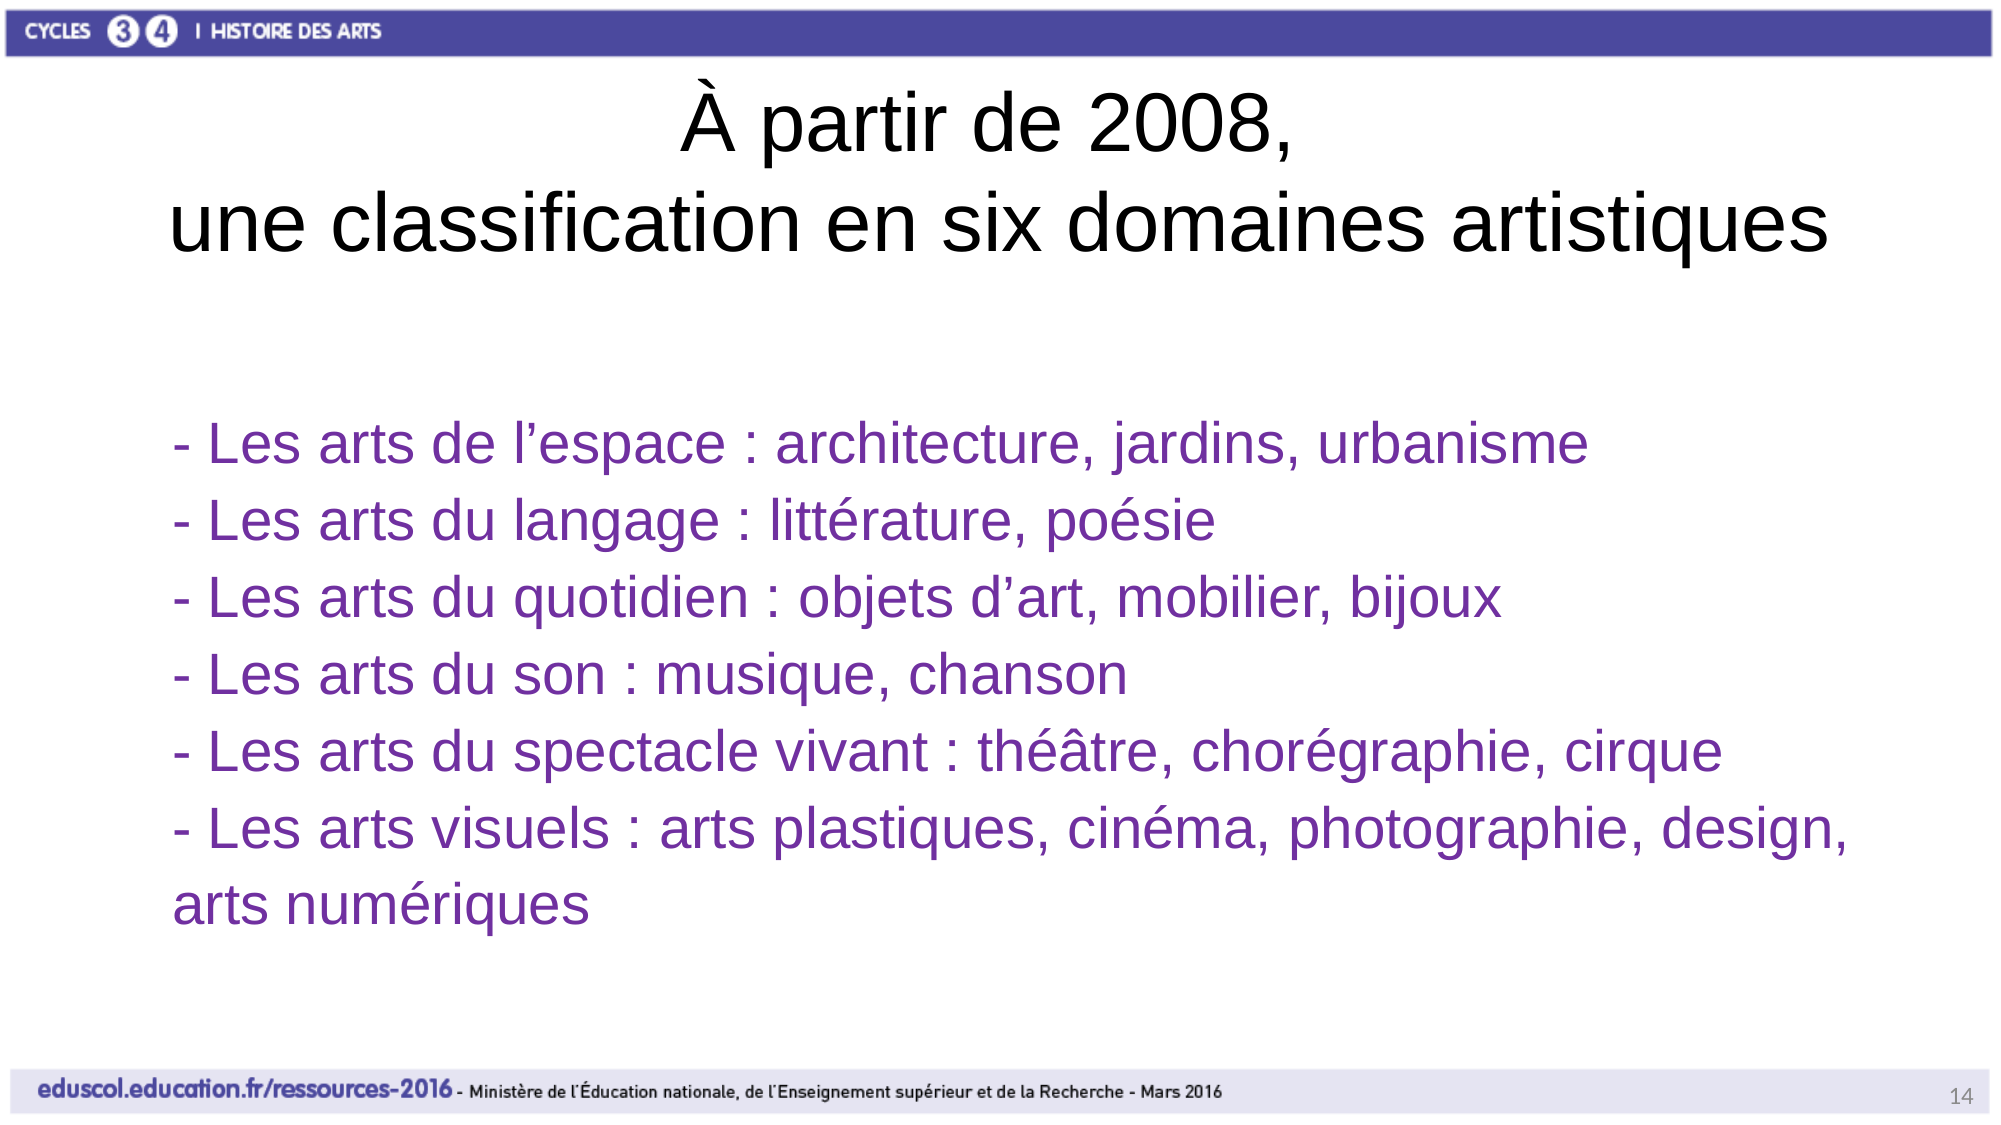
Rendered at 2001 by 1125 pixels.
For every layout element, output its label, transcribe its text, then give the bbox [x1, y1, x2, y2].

list - Les arts de l’espace : architecture, jardins, urbanisme - Les arts du langage : littérature, poésie - Les arts du quotidien : objets d’art, mobilier, bijoux - Les arts du son : musique, chanson - Les arts du spectacle vivant : théâtre, chorégraphie, cirque - Les arts visuels : arts plastiques, cinéma, photographie, design, arts numériques [157, 391, 1923, 947]
title À partir de 2008, une classification en six domaines artistiques [137, 67, 1863, 278]
picture [0, 1058, 2000, 1125]
picture [0, 0, 2000, 67]
slide_number <numéro> [1918, 1065, 1990, 1125]
